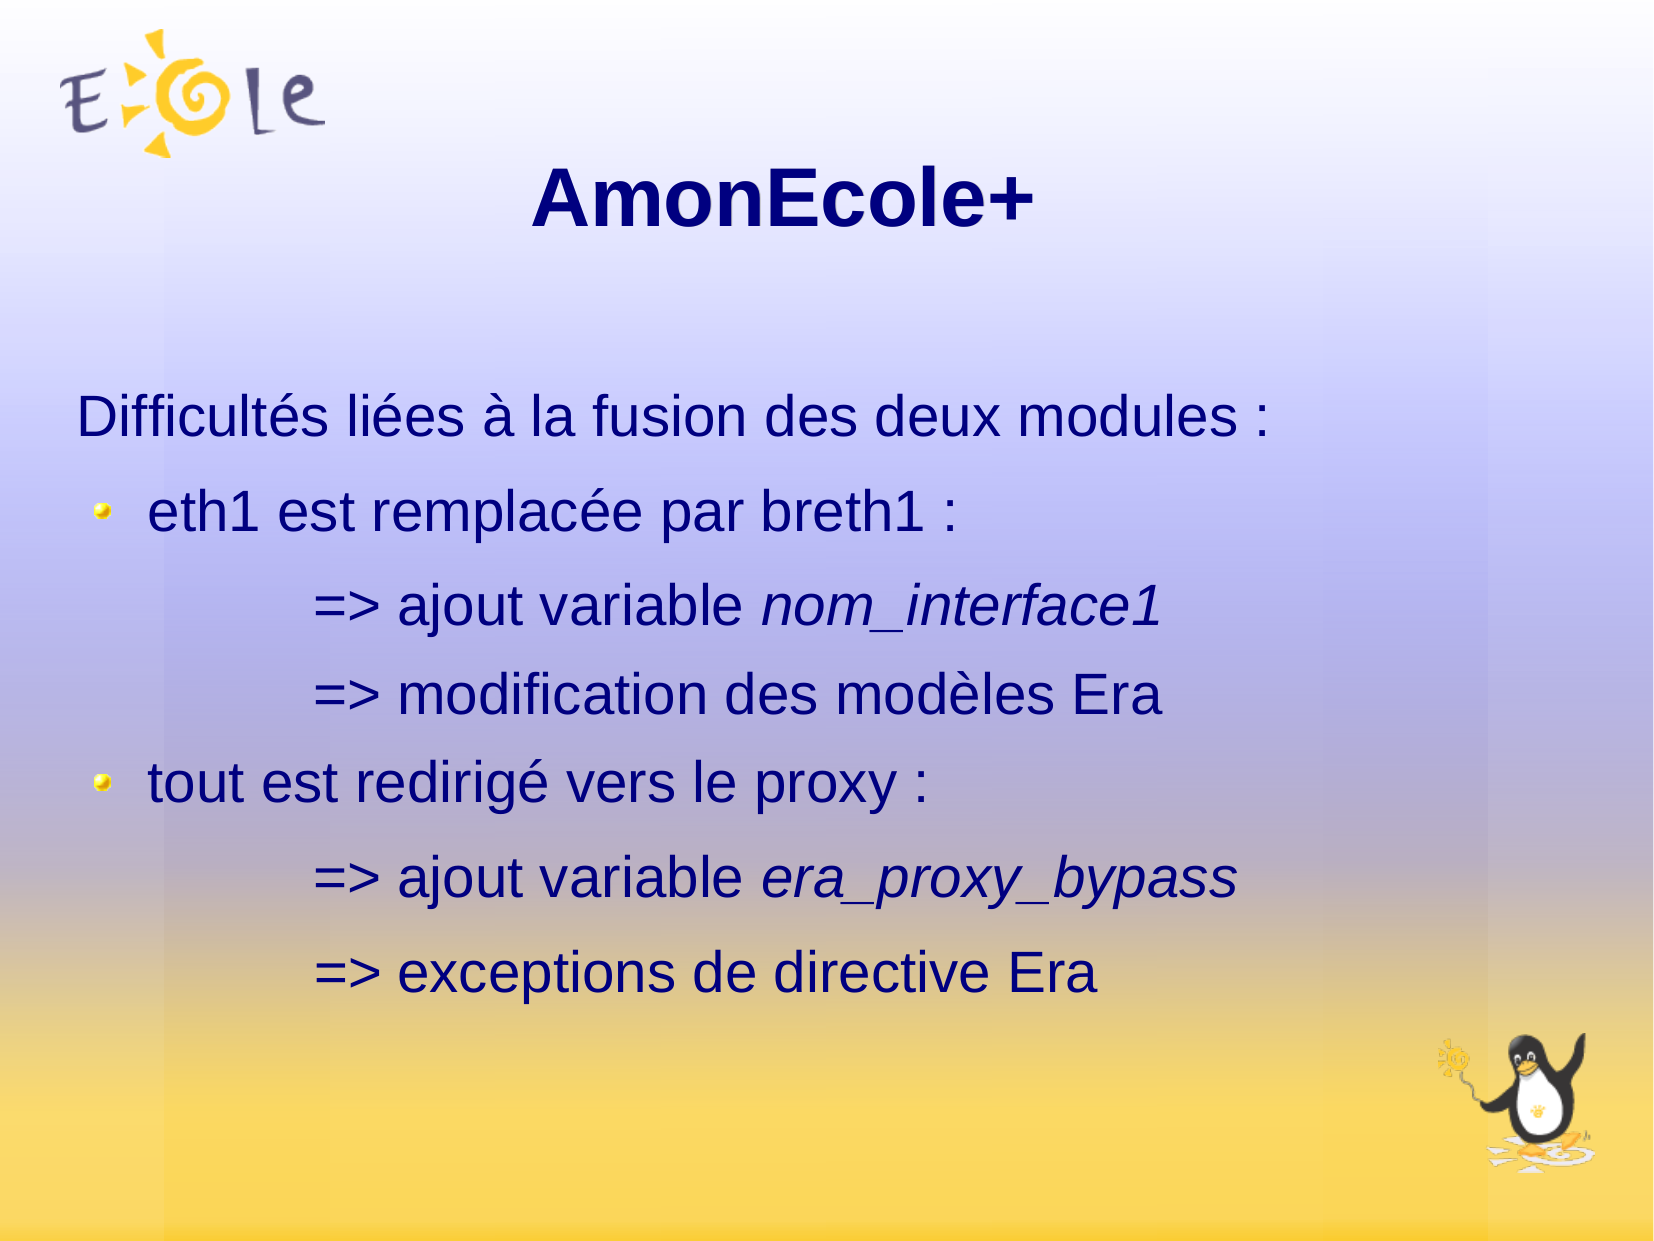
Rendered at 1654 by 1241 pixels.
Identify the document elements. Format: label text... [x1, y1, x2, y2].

picture [0, 0, 1654, 1241]
text_box AmonEcole+ [515, 143, 961, 266]
list Difficultés liées à la fusion des deux modules : eth1 est remplacée par breth1 : => ajout variable nom_interface1 => modification des modèles Era tout est redirigé vers le proxy : => ajout variable era_proxy_bypass => exceptions de directive Era [76, 383, 1566, 1160]
